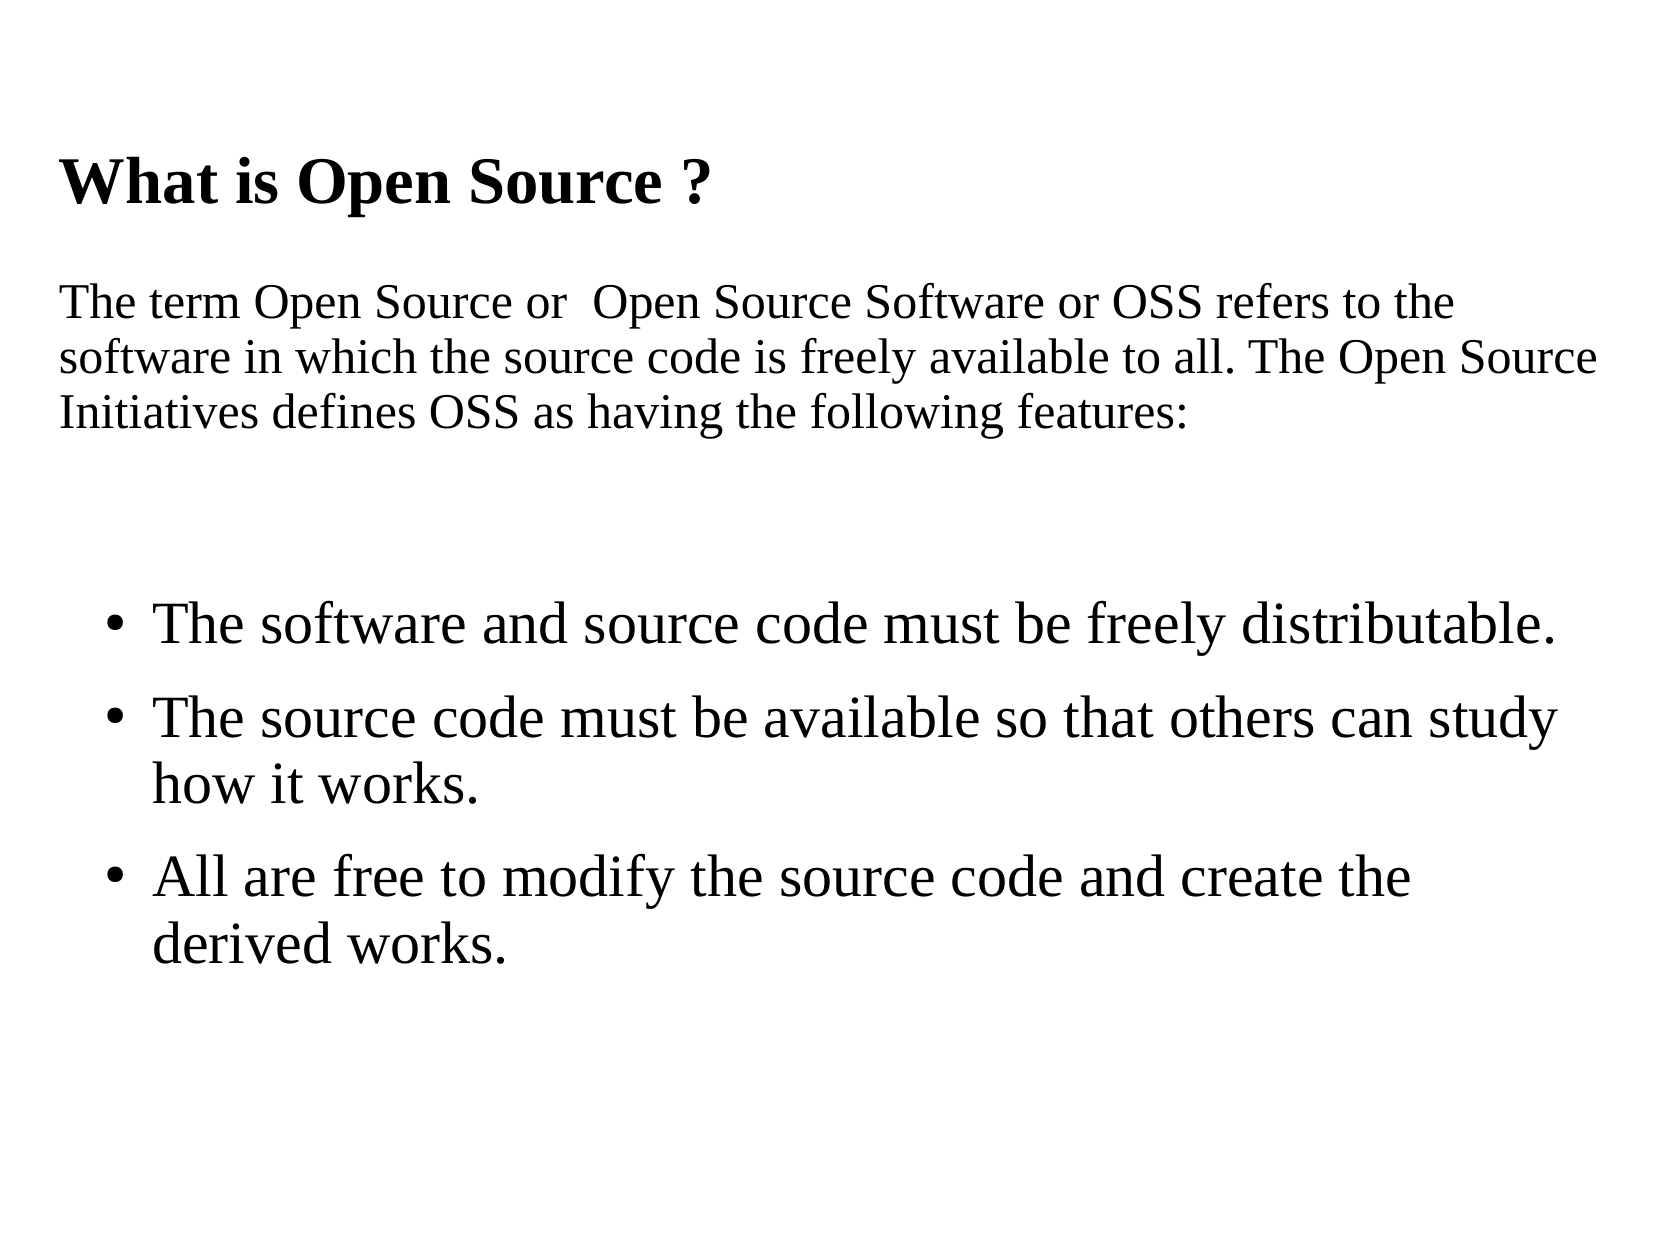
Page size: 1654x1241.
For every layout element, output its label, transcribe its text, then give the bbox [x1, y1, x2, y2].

list The software and source code must be freely distributable. The source code must be available so that others can study how it works. All are free to modify the source code and create the derived works. [88, 590, 1577, 1123]
title What is Open Source ? The term Open Source or Open Source Software or OSS refers to the software in which the source code is freely available to all. The Open Source Initiatives defines OSS as having the following features: [59, 144, 1625, 440]
